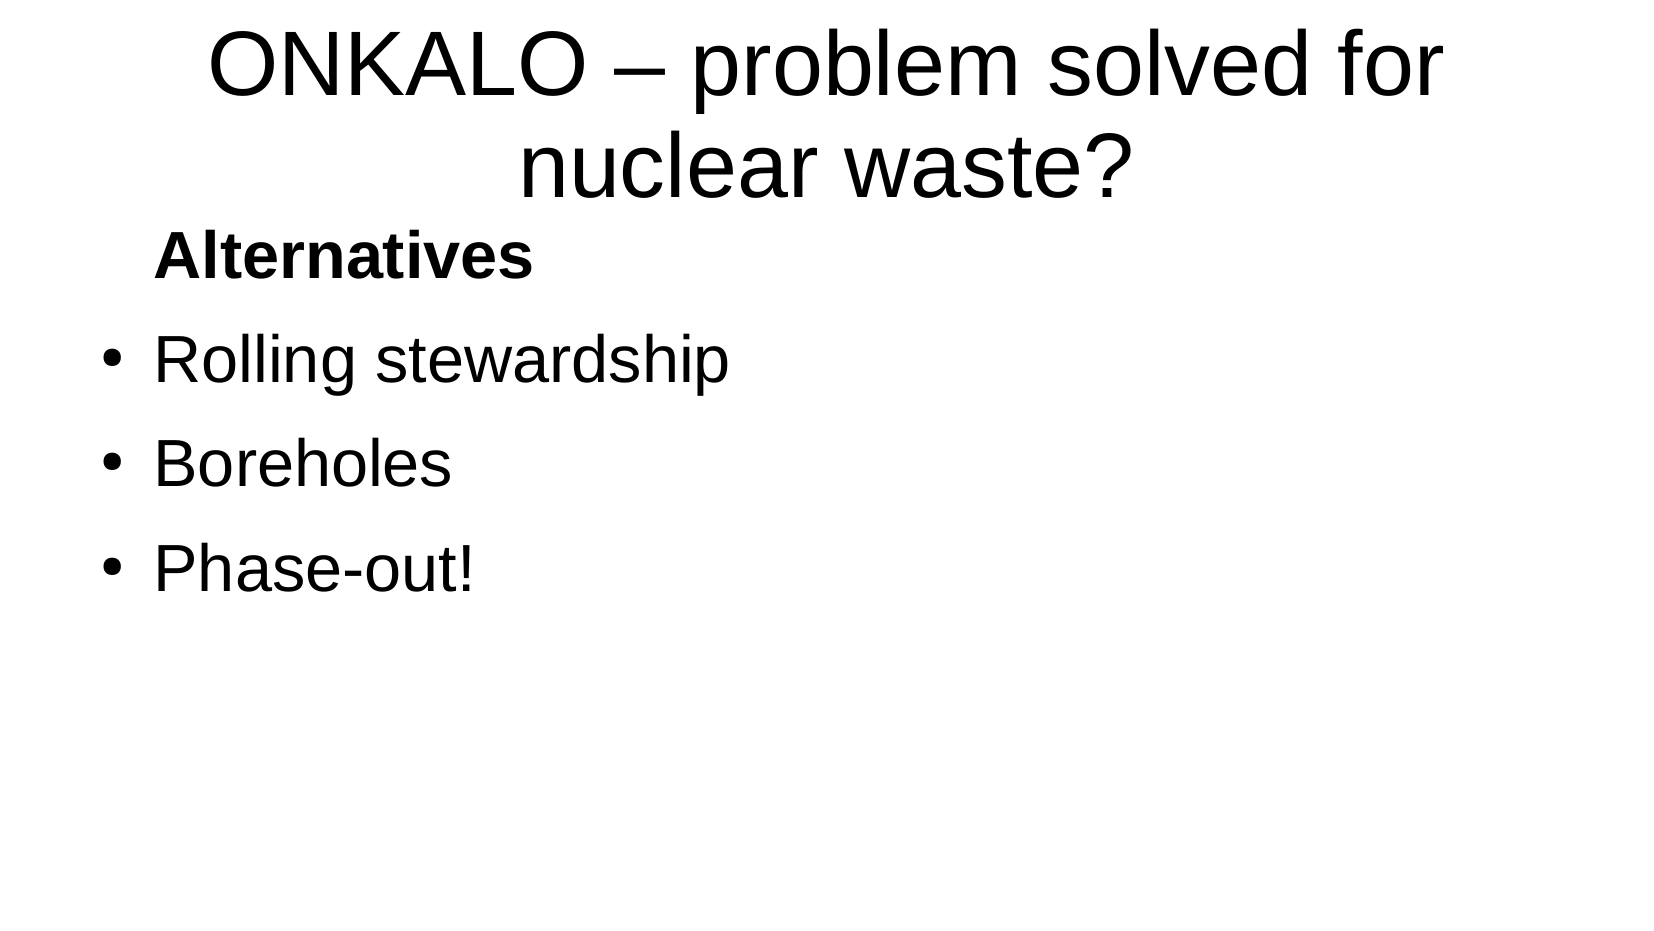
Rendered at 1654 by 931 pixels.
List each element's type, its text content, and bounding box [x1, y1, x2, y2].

title ONKALO – problem solved for nuclear waste? [82, 12, 1571, 217]
list Alternatives Rolling stewardship Boreholes Phase-out! [82, 217, 1571, 758]
